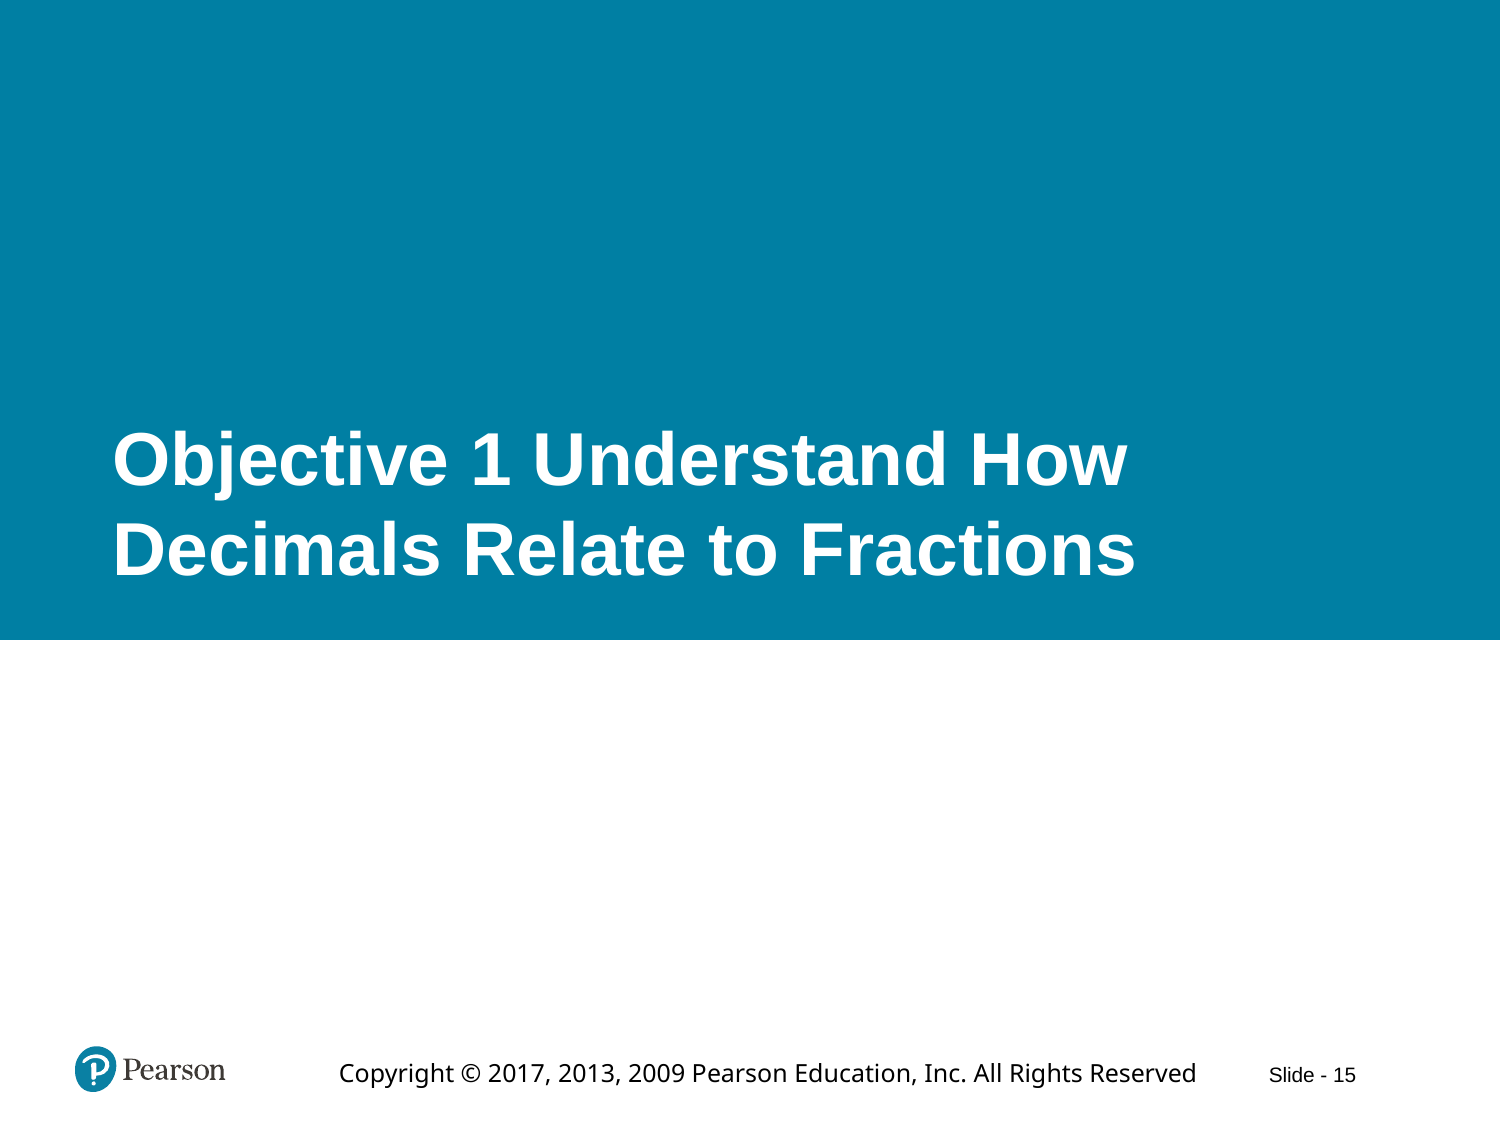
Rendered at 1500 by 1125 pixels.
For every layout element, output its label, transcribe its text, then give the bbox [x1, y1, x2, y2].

title Objective 1 Understand How Decimals Relate to Fractions [112, 125, 1388, 591]
